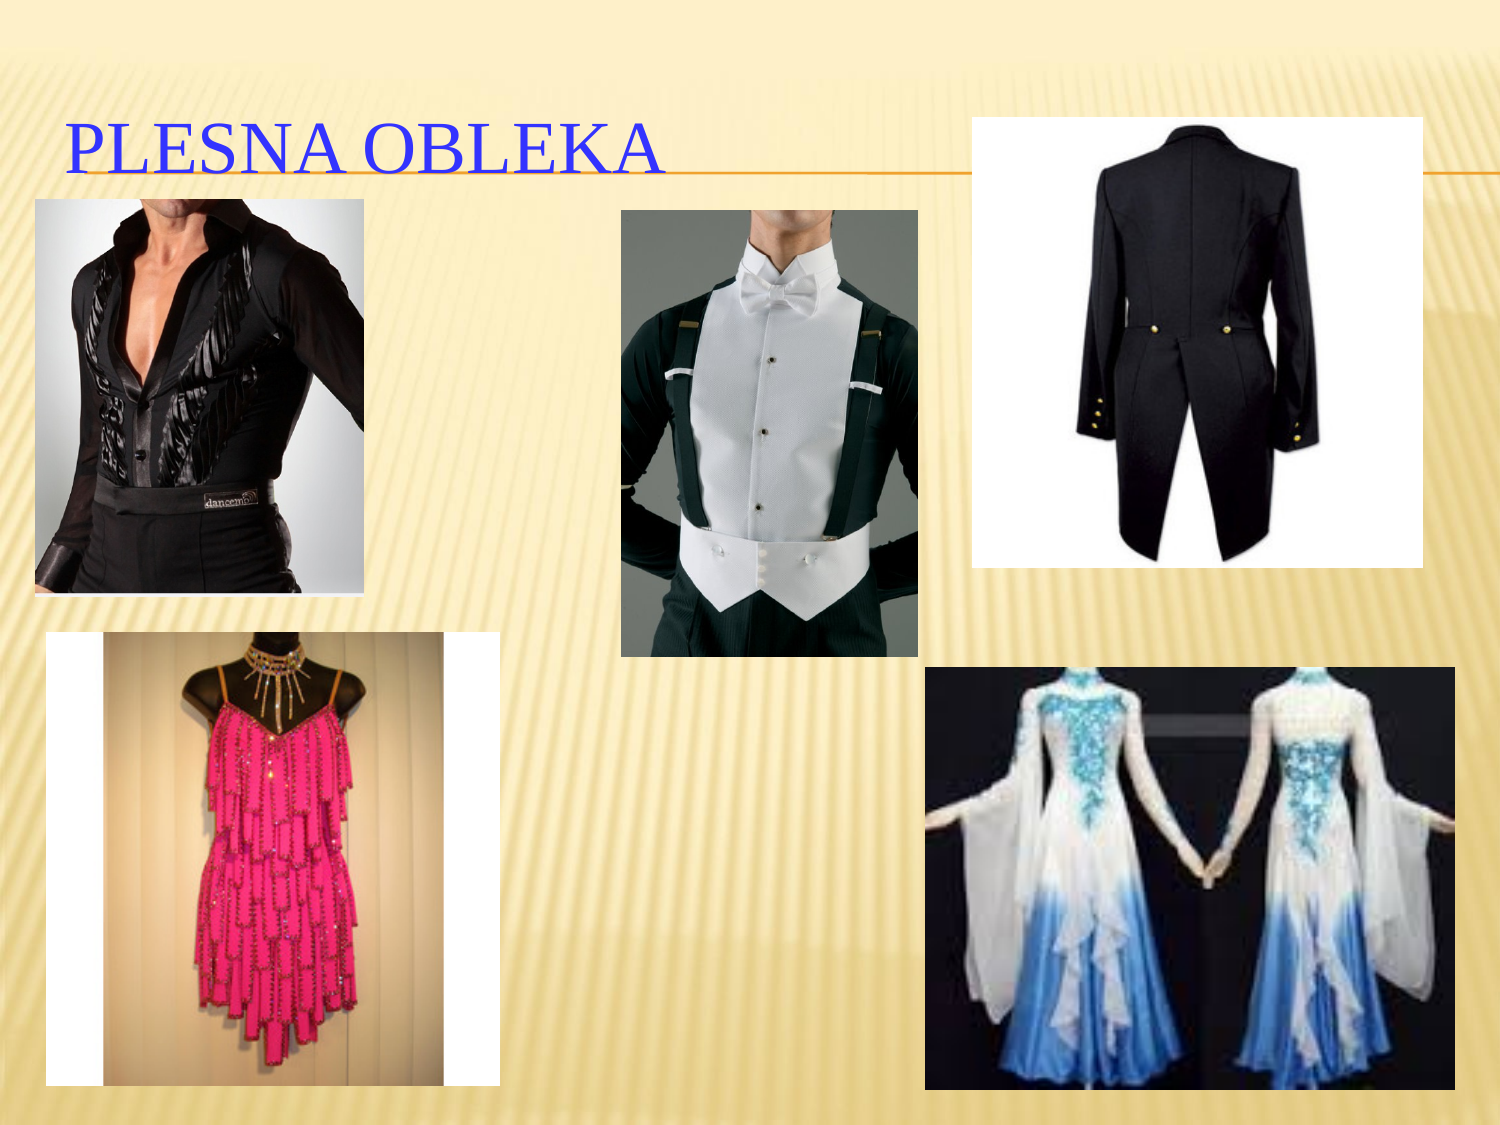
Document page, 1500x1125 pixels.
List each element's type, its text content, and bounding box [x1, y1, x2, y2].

title Plesna obleka [50, 75, 1475, 213]
picture [0, 0, 1500, 1125]
